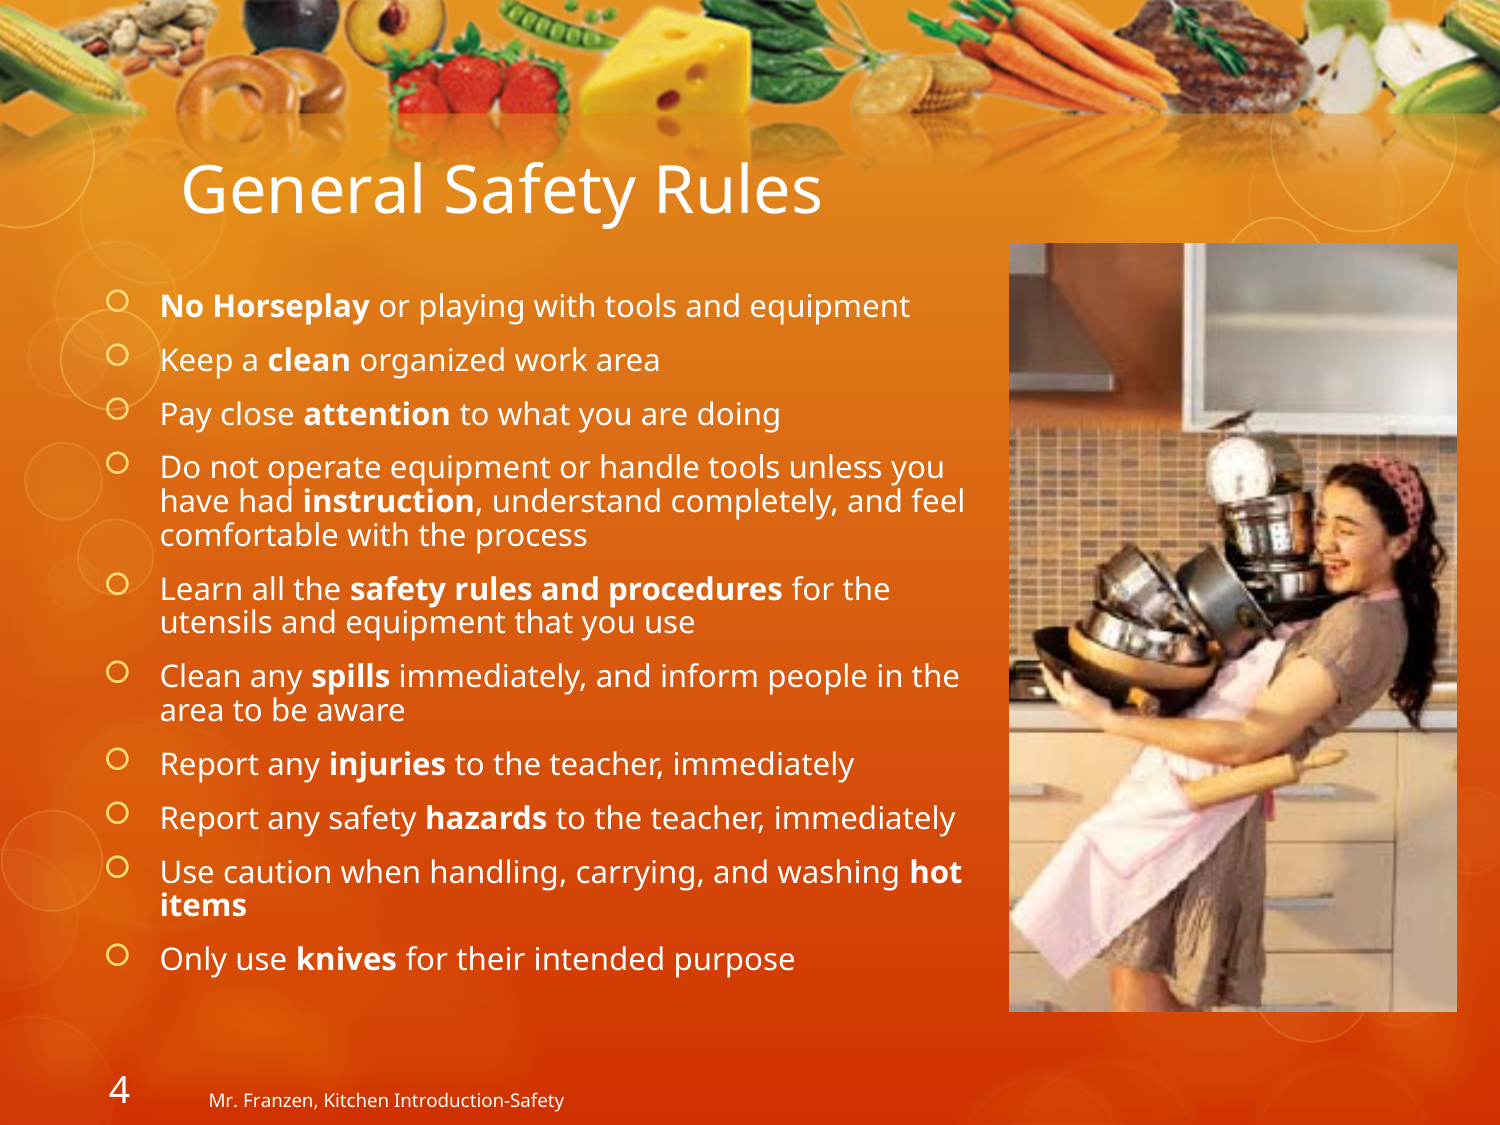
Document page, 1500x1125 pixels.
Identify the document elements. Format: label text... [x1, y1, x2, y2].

picture [0, 0, 1500, 1125]
text_box Mr. Franzen, Kitchen Introduction-Safety [194, 1058, 1057, 1119]
list No Horseplay or playing with tools and equipment Keep a clean organized work area Pay close attention to what you are doing Do not operate equipment or handle tools unless you have had instruction, understand completely, and feel comfortable with the process Learn all the safety rules and procedures for the utensils and equipment that you use Clean any spills immediately, and inform people in the area to be aware Report any injuries to the teacher, immediately Report any safety hazards to the teacher, immediately Use caution when handling, carrying, and washing hot items Only use knives for their intended purpose [88, 255, 999, 1012]
title General Safety Rules [165, 110, 1335, 263]
text_box <number> [93, 1058, 194, 1119]
